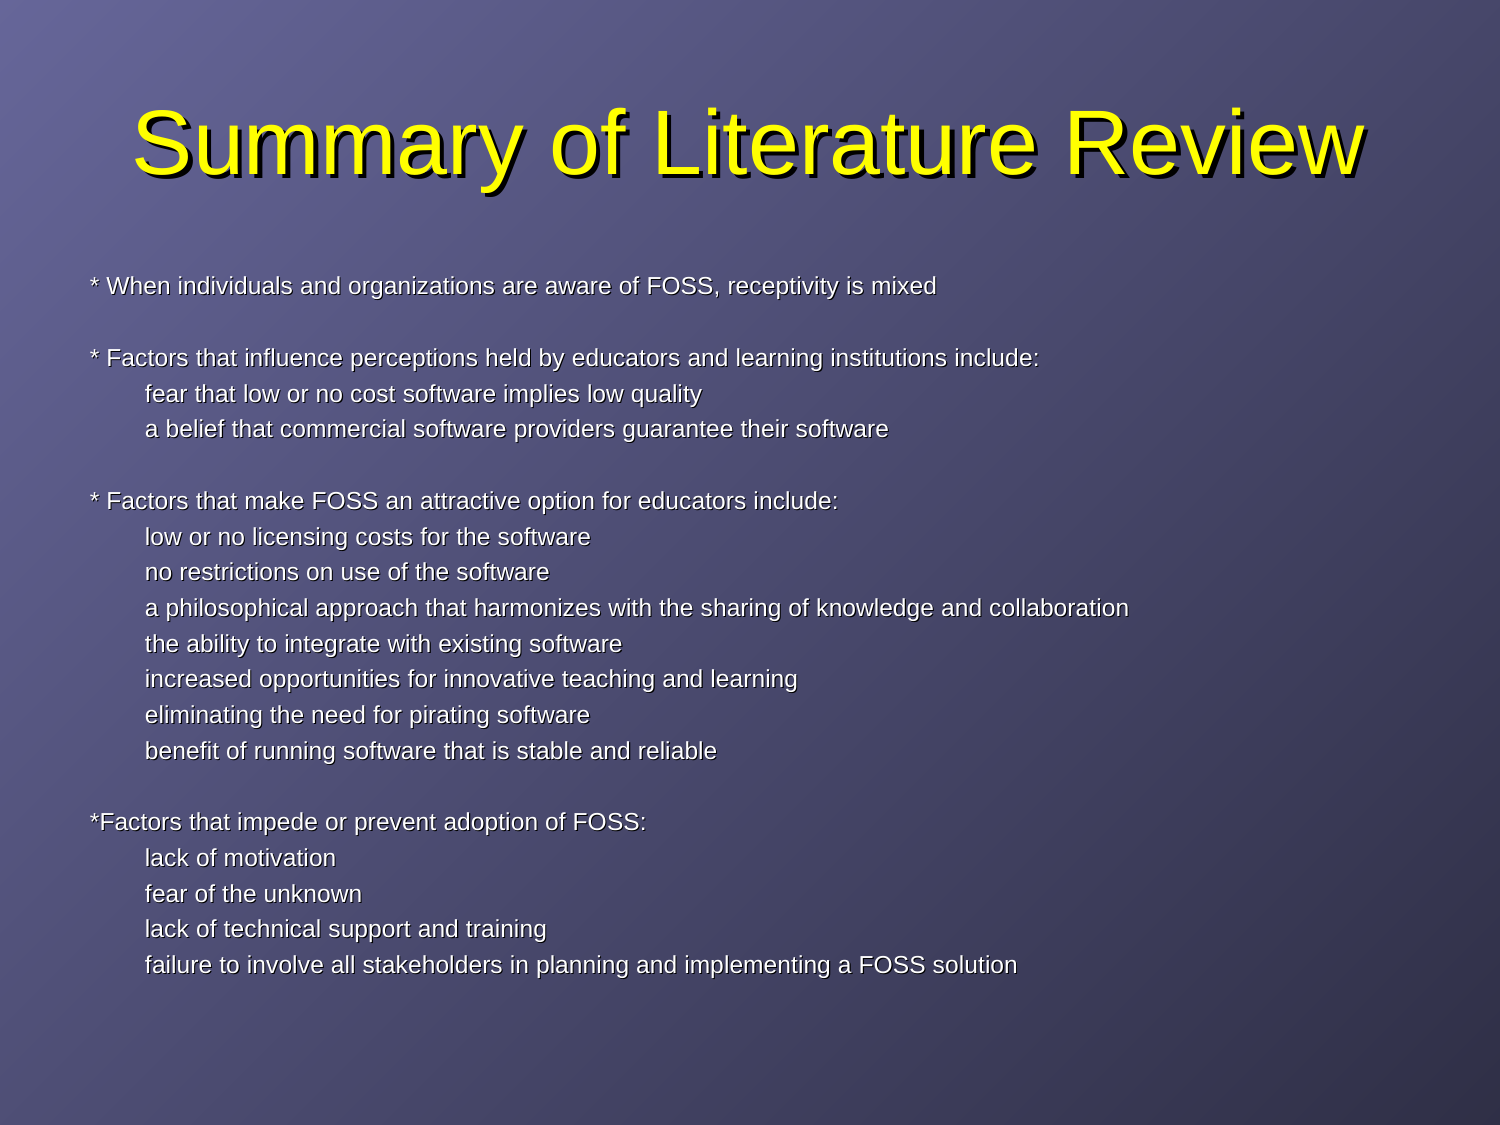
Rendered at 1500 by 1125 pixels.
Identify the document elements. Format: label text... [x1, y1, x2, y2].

list * When individuals and organizations are aware of FOSS, receptivity is mixed * Factors that influence perceptions held by educators and learning institutions include: fear that low or no cost software implies low quality a belief that commercial software providers guarantee their software * Factors that make FOSS an attractive option for educators include: low or no licensing costs for the software no restrictions on use of the software a philosophical approach that harmonizes with the sharing of knowledge and collaboration the ability to integrate with existing software increased opportunities for innovative teaching and learning eliminating the need for pirating software benefit of running software that is stable and reliable *Factors that impede or prevent adoption of FOSS: lack of motivation fear of the unknown lack of technical support and training failure to involve all stakeholders in planning and implementing a FOSS solution [74, 262, 1423, 1005]
title Summary of Literature Review [74, 45, 1423, 231]
